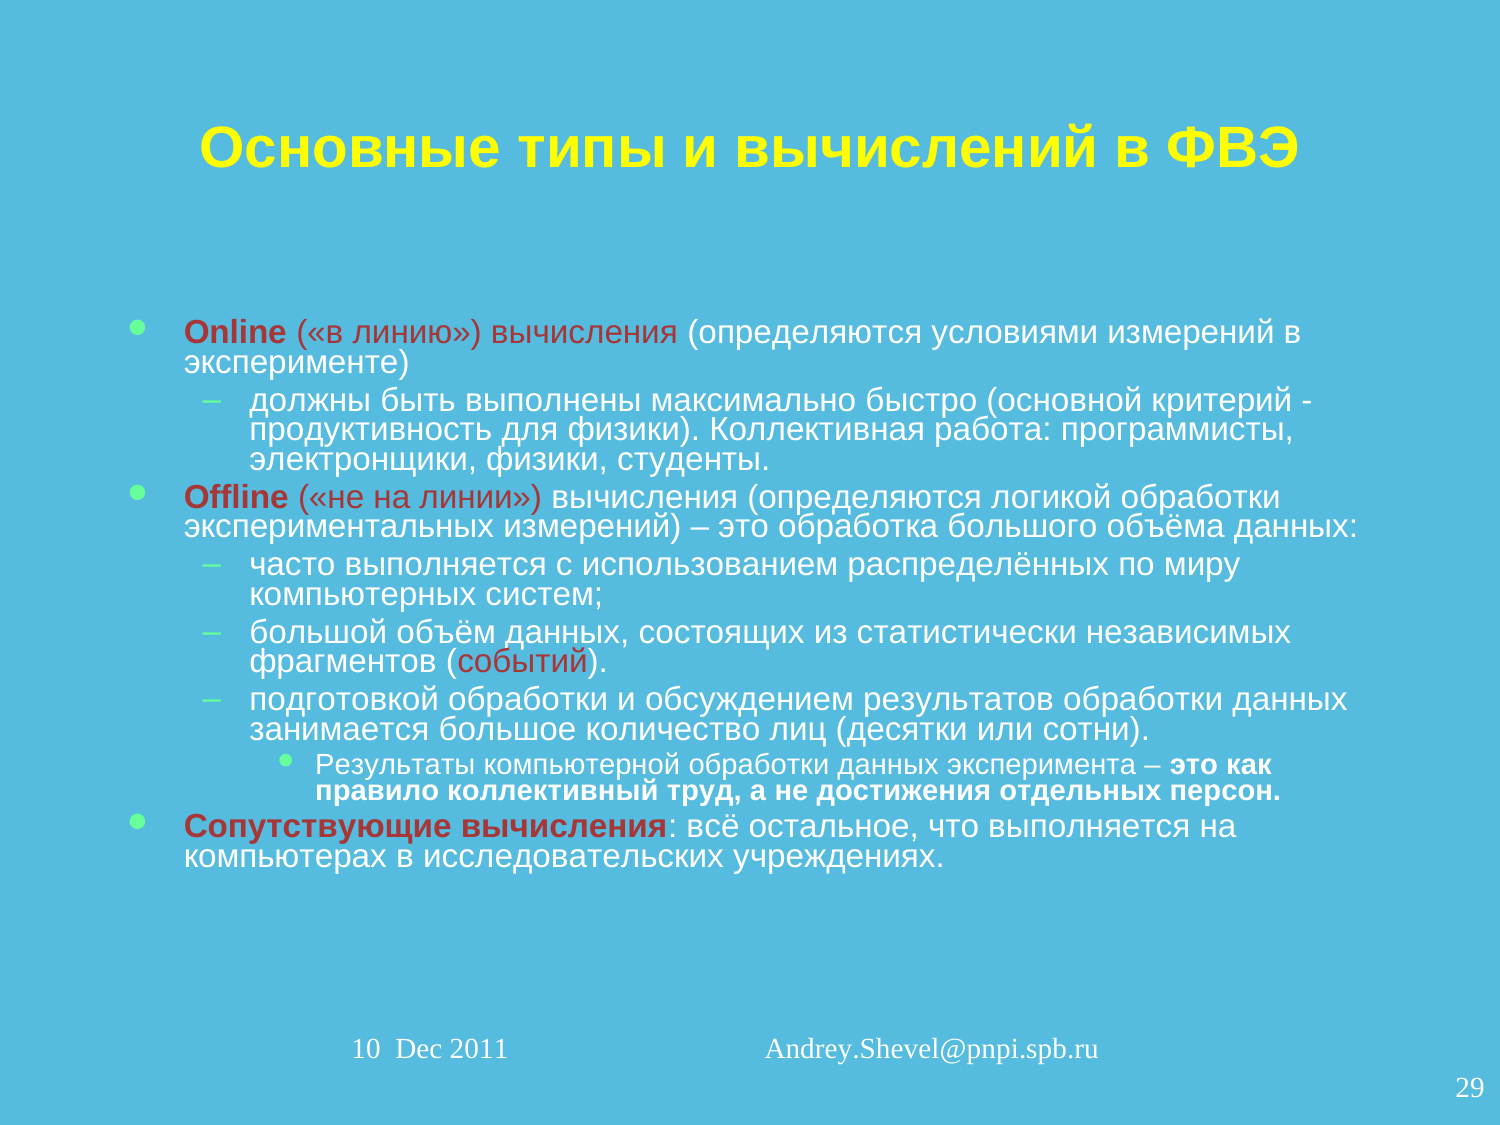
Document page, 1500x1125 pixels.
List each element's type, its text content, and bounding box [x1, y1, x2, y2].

list Online («в линию») вычисления (определяются условиями измерений в эксперименте) должны быть выполнены максимально быстро (основной критерий - продуктивность для физики). Коллективная работа: программисты, электронщики, физики, студенты. Offline («не на линии») вычисления (определяются логикой обработки экспериментальных измерений) – это обработка большого объёма данных: часто выполняется с использованием распределённых по миру компьютерных систем; большой объём данных, состоящих из статистически независимых фрагментов (событий). подготовкой обработки и обсуждением результатов обработки данных занимается большое количество лиц (десятки или сотни). Результаты компьютерной обработки данных эксперимента – это как правило коллективный труд, а не достижения отдельных персон. Сопутствующие вычисления: всё остальное, что выполняется на компьютерах в исследовательских учреждениях. [112, 312, 1388, 988]
title Основные типы и вычислений в ФВЭ [112, 37, 1388, 188]
